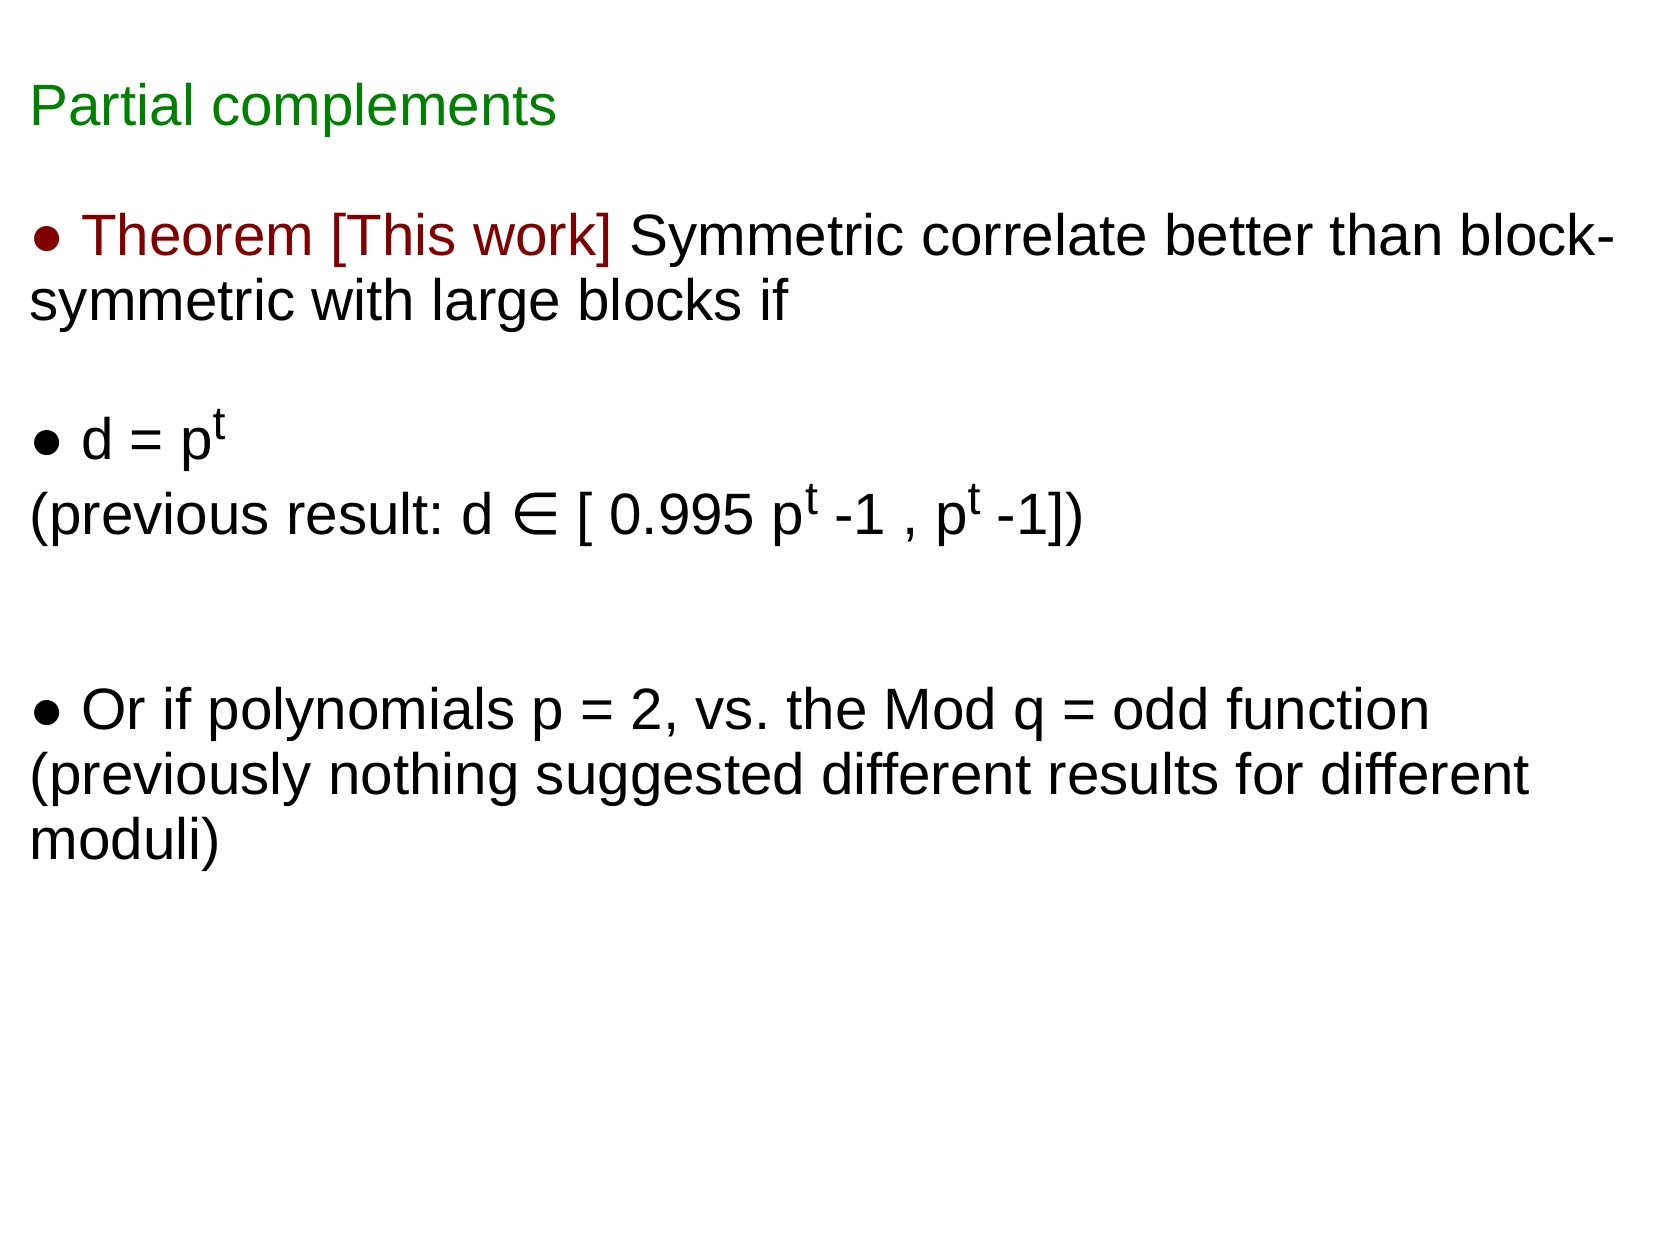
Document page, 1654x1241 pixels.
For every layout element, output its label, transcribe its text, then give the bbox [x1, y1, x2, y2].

text_box Partial complements ● Theorem [This work] Symmetric correlate better than block-symmetric with large blocks if ● d = pt (previous result: d ∈ [ 0.995 pt -1 , pt -1]) ● Or if polynomials p = 2, vs. the Mod q = odd function (previously nothing suggested different results for different moduli) [15, 0, 1636, 1241]
